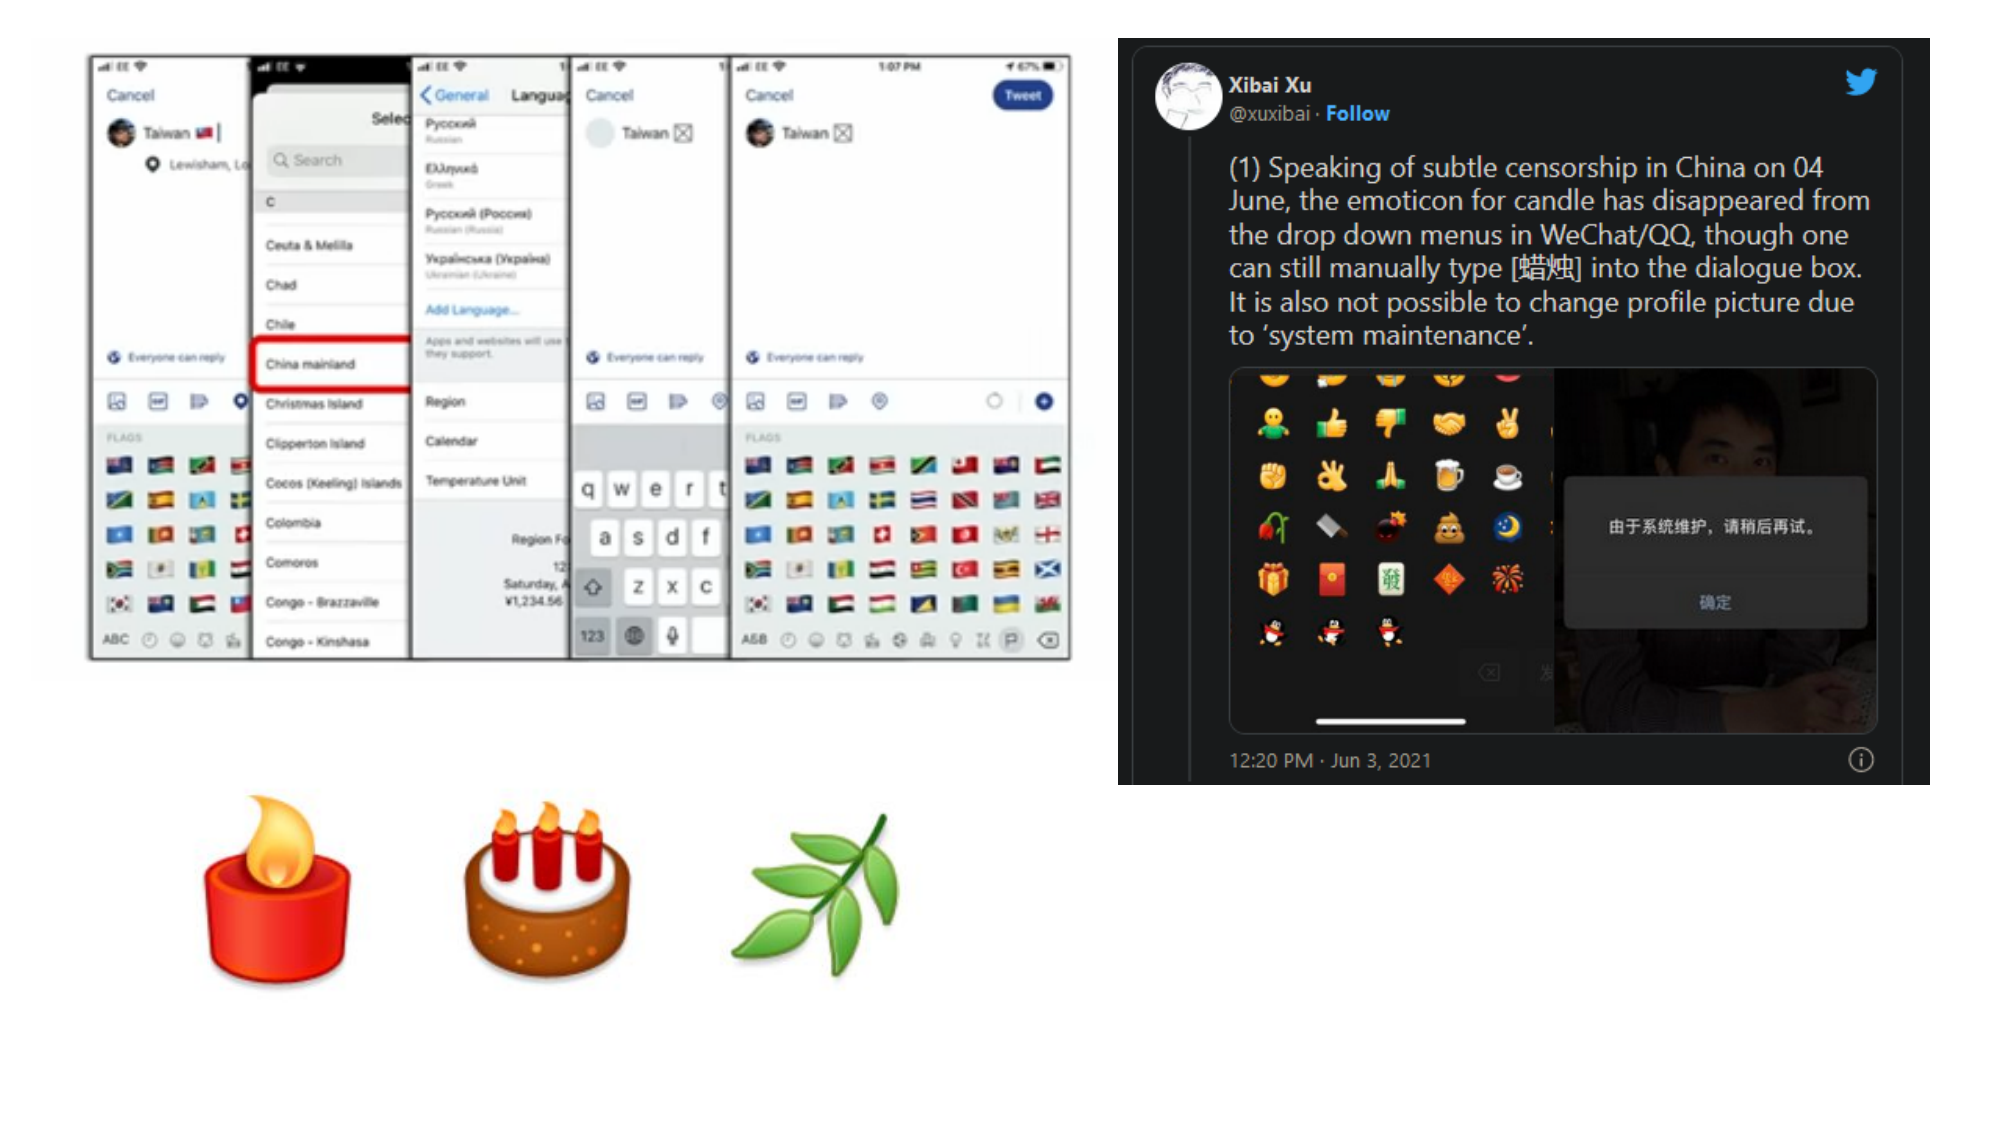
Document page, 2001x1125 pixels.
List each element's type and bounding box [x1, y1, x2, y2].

picture [70, 739, 1008, 1053]
picture [31, 38, 1930, 785]
